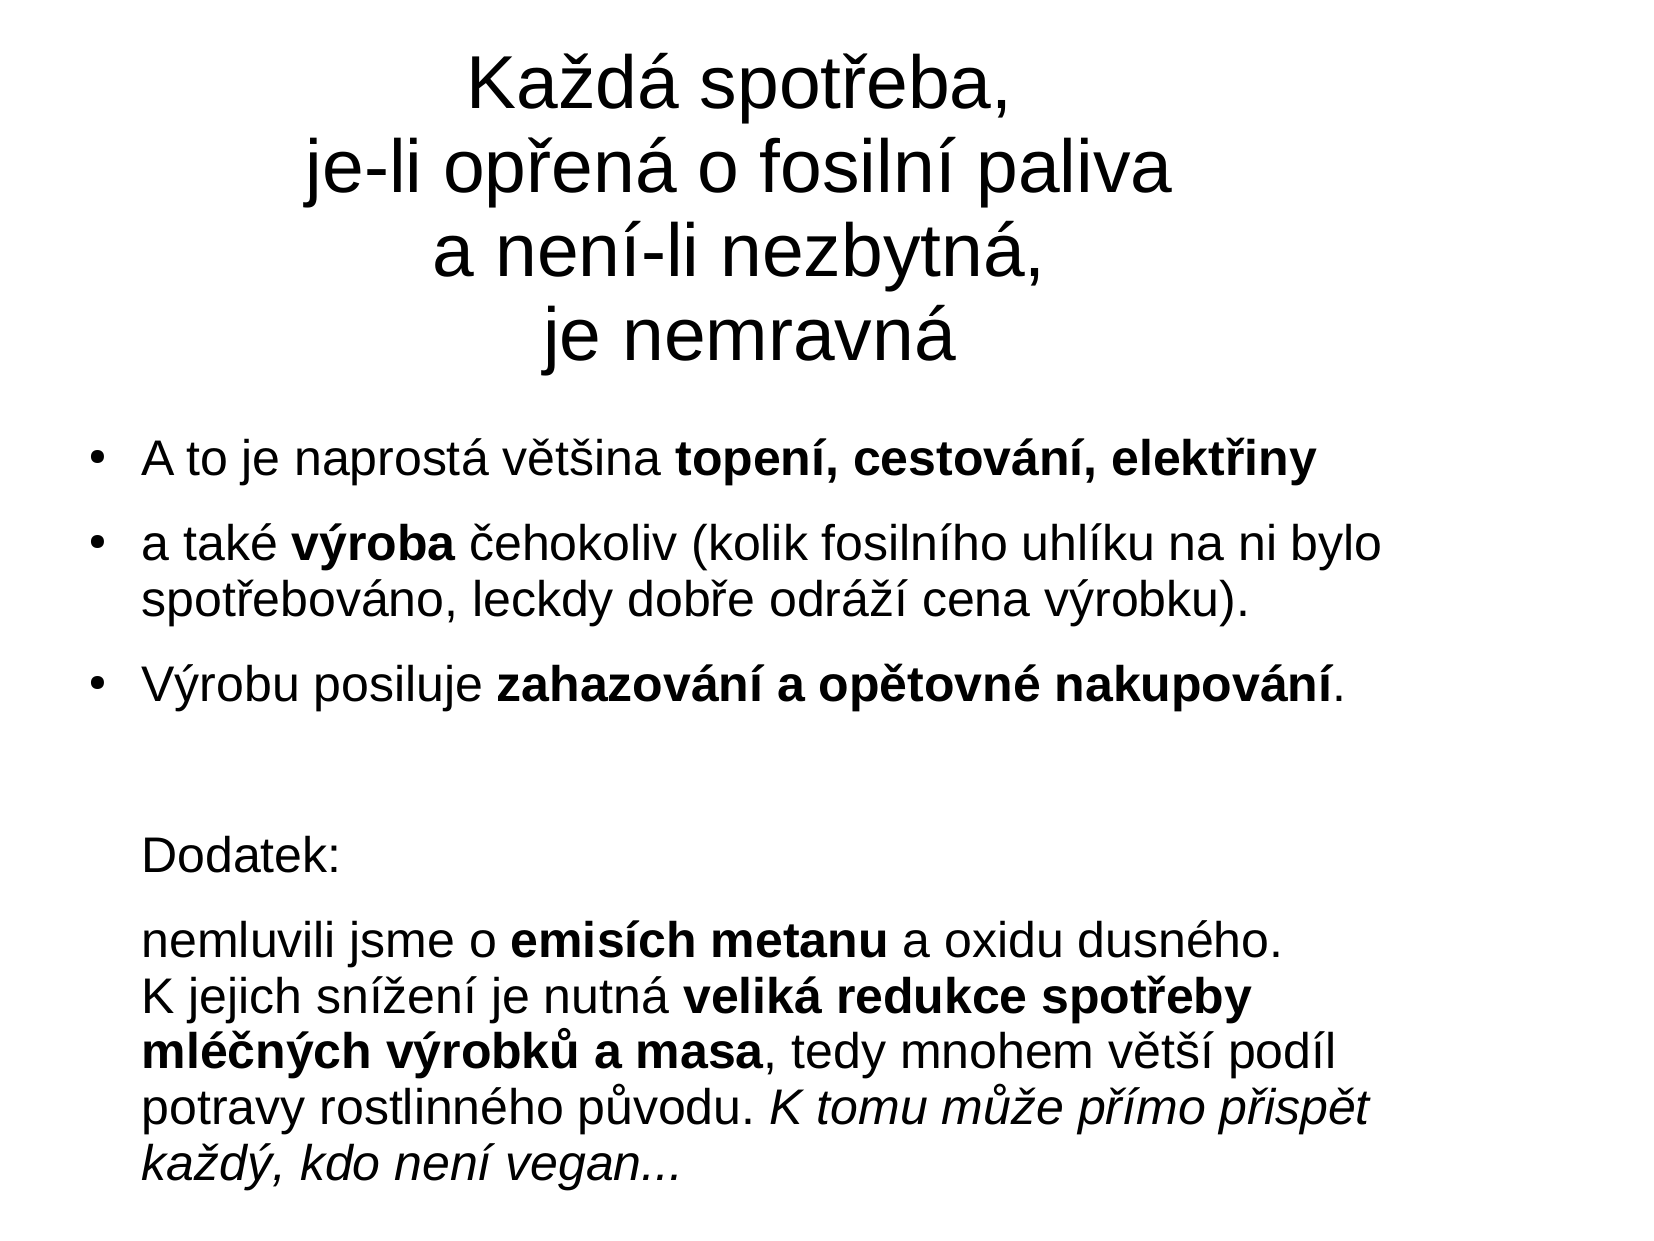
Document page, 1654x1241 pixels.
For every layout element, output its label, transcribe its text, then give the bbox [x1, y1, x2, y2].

list A to je naprostá většina topení, cestování, elektřiny a také výroba čehokoliv (kolik fosilního uhlíku na ni bylo spotřebováno, leckdy dobře odráží cena výrobku). Výrobu posiluje zahazování a opětovné nakupování. Dodatek: nemluvili jsme o emisích metanu a oxidu dusného. K jejich snížení je nutná veliká redukce spotřeby mléčných výrobků a masa, tedy mnohem větší podíl potravy rostlinného původu. K tomu může přímo přispět každý, kdo není vegan... [70, 430, 1421, 1200]
title Každá spotřeba, je-li opřená o fosilní paliva a není-li nezbytná, je nemravná [75, 40, 1425, 377]
